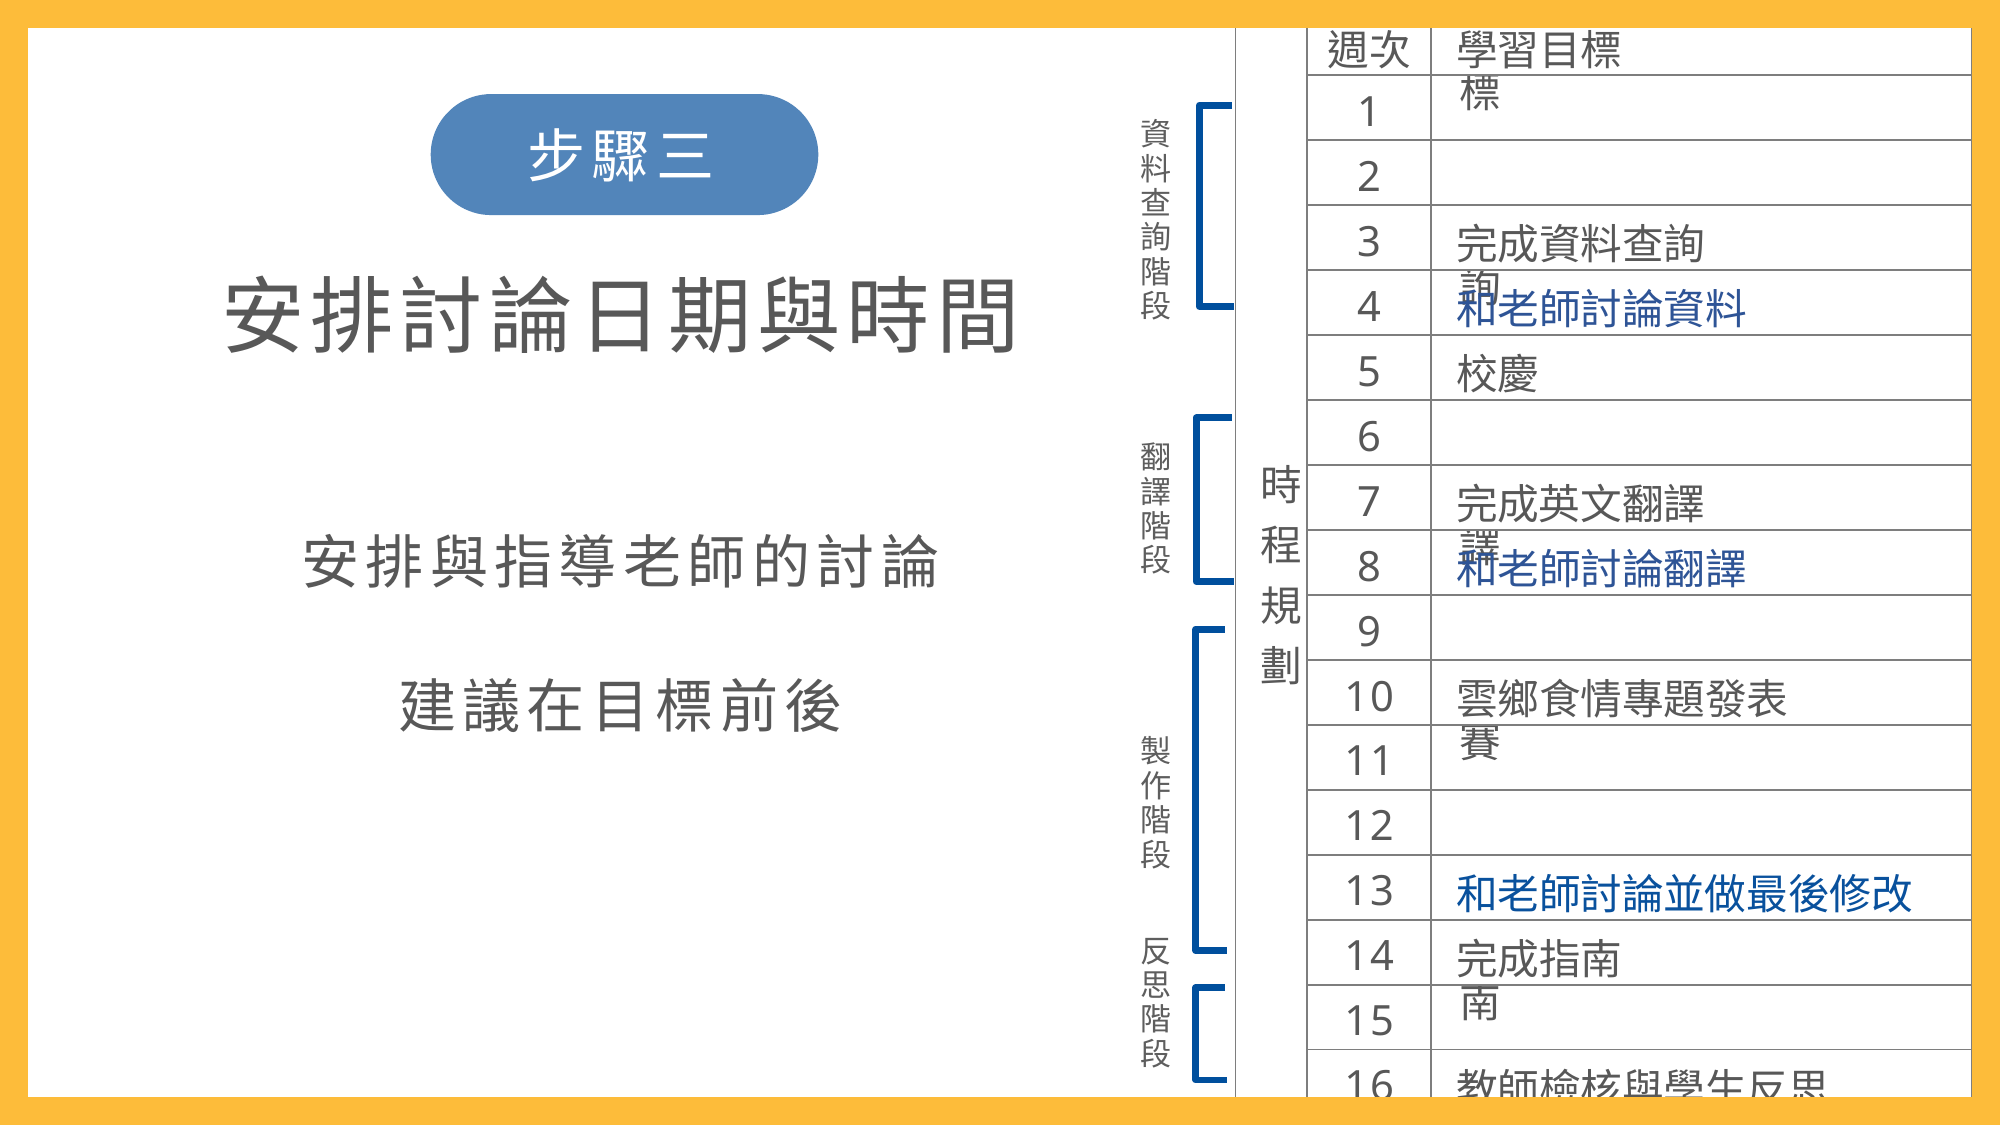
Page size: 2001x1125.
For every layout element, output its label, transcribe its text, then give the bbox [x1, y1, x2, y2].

table_cell 完成資料查詢 [1432, 206, 1971, 269]
table_cell 7 [1308, 466, 1430, 529]
table_cell 5 [1308, 336, 1430, 399]
table_cell [1432, 596, 1971, 659]
text_box 製 作 階 段 反 思 階 段 [1139, 729, 1174, 1072]
table_cell 13 [1308, 856, 1430, 919]
table_cell 和老師討論並做最後修改 [1432, 856, 1971, 919]
text_box [430, 94, 526, 216]
table_cell 和老師討論翻譯 [1432, 531, 1971, 594]
text_box 安排討論日期與時間 [219, 262, 1030, 364]
table_cell [1432, 986, 1971, 1049]
table_cell 14 [1308, 921, 1430, 984]
text_box 翻 譯 階 段 [1139, 435, 1174, 579]
title 步驟三 [526, 58, 723, 248]
table_cell [1432, 76, 1971, 139]
table_cell [1432, 726, 1971, 789]
table_cell 16 [1308, 1050, 1430, 1097]
table_header 時程規劃 [1236, 28, 1306, 1097]
table_cell 4 [1308, 271, 1430, 334]
table_cell 教師檢核與學生反思 [1432, 1050, 1971, 1097]
table_cell 12 [1308, 791, 1430, 854]
table_cell 校慶 [1432, 336, 1971, 399]
table_cell 完成指南 [1432, 921, 1971, 984]
table_cell 完成英文翻譯 [1432, 466, 1971, 529]
table_cell [1432, 791, 1971, 854]
table_cell 15 [1308, 986, 1430, 1049]
text_box 安排與指導老師的討論 [300, 523, 949, 595]
table_header 週次 [1308, 28, 1430, 74]
table_cell 9 [1308, 596, 1430, 659]
text_box 建議在目標前後 [397, 667, 852, 739]
table_cell 10 [1308, 661, 1430, 724]
table_cell 3 [1308, 206, 1430, 269]
text_box 資 料 查 詢 階 段 [1139, 112, 1174, 324]
table_cell 教師檢核與學生反思 [1469, 1085, 1484, 1097]
table_header 學習目標 [1432, 28, 1971, 74]
table_cell [1432, 401, 1971, 464]
table_cell 和老師討論資料 [1432, 271, 1971, 334]
table_cell 雲鄉食情專題發表 [1432, 661, 1971, 724]
table_cell [1432, 141, 1971, 204]
table_cell 6 [1308, 401, 1430, 464]
table_cell 2 [1308, 141, 1430, 204]
text_box [723, 94, 819, 216]
table_cell 1 [1308, 76, 1430, 139]
table_cell 11 [1308, 726, 1430, 789]
table_cell 8 [1308, 531, 1430, 594]
table_cell 16 [1376, 1084, 1388, 1097]
table_cell 教師檢核與學生反思 [1762, 1085, 1777, 1097]
